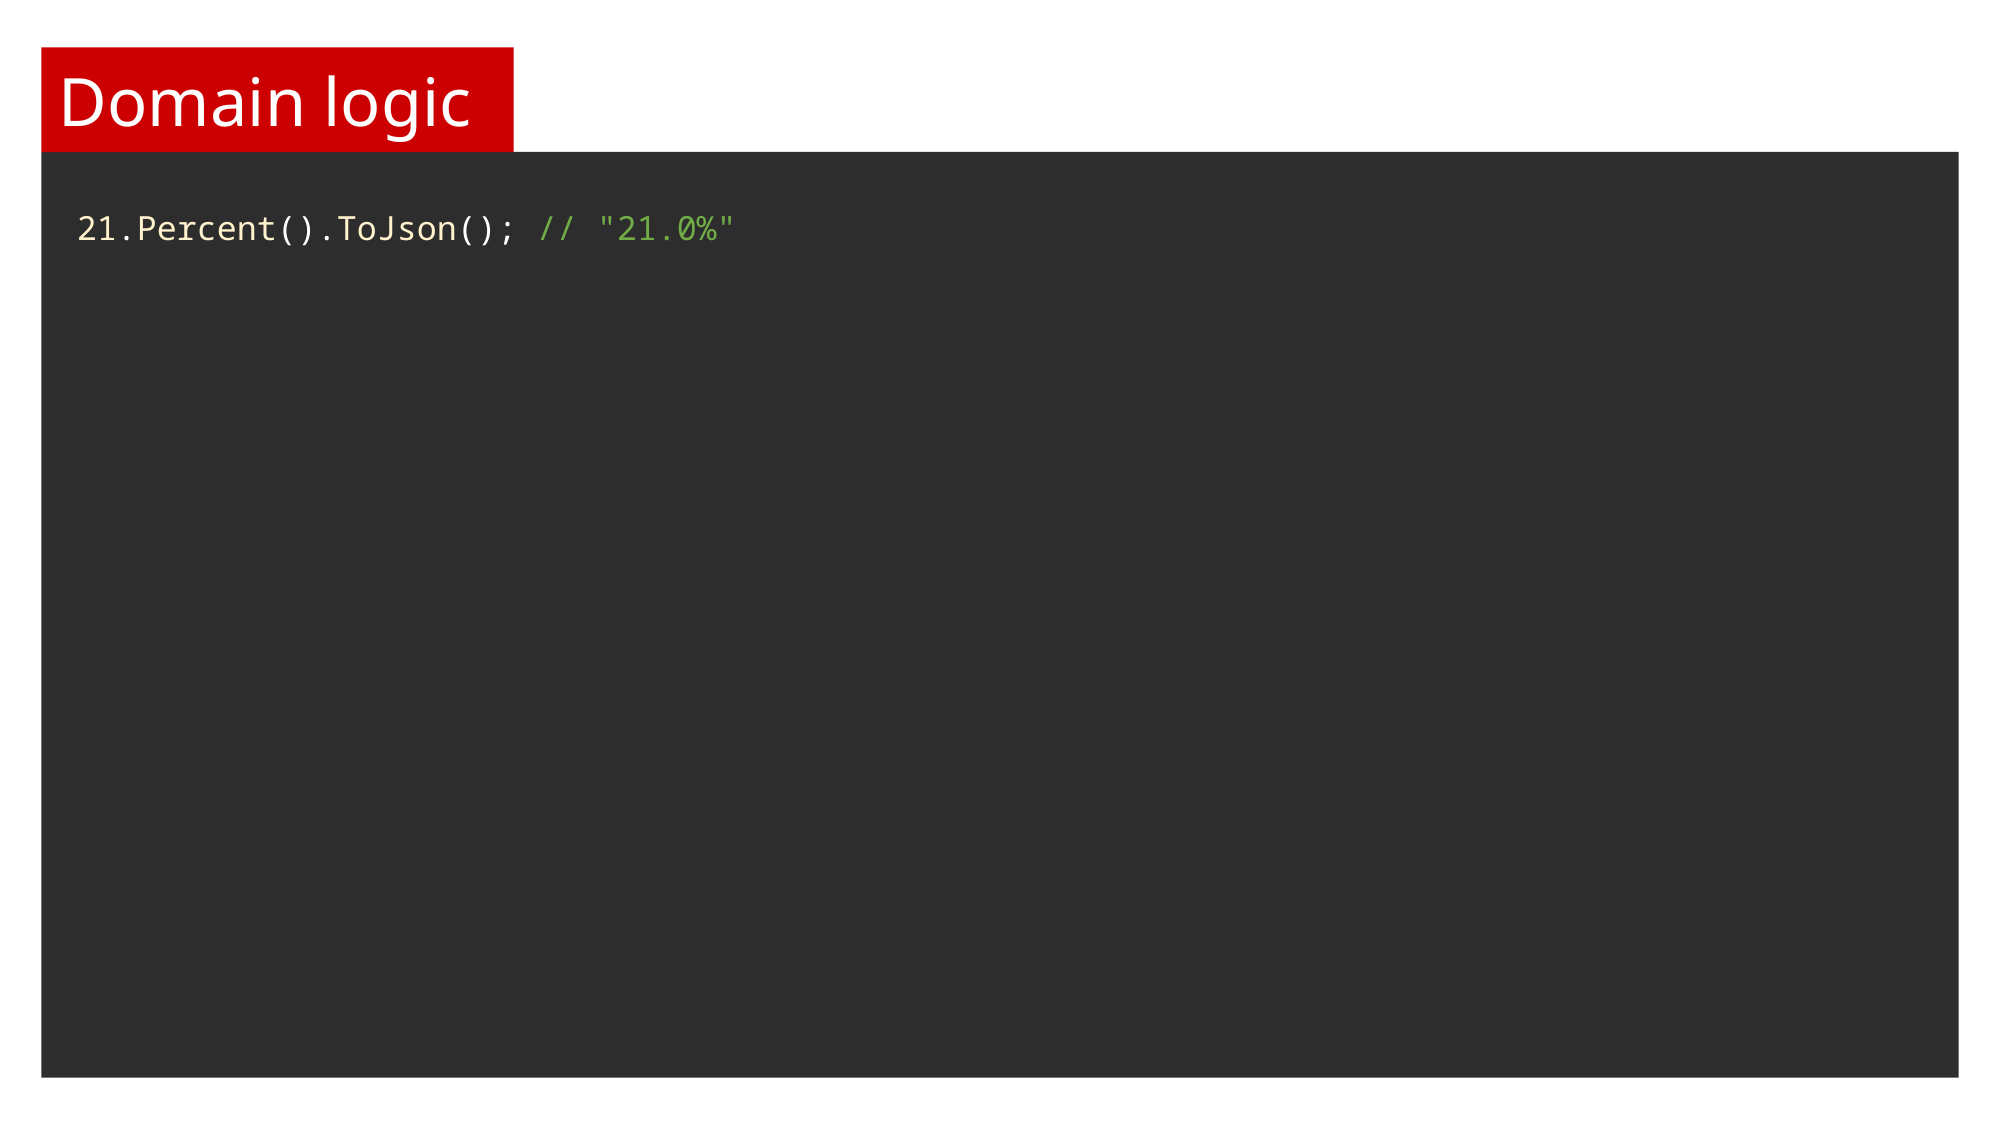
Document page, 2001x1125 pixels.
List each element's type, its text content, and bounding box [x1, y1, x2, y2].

text_box [41, 152, 1959, 1078]
text_box Domain logic [41, 47, 514, 153]
text_box 21.Percent().ToJson(); // "21.0%" [41, 152, 1602, 248]
